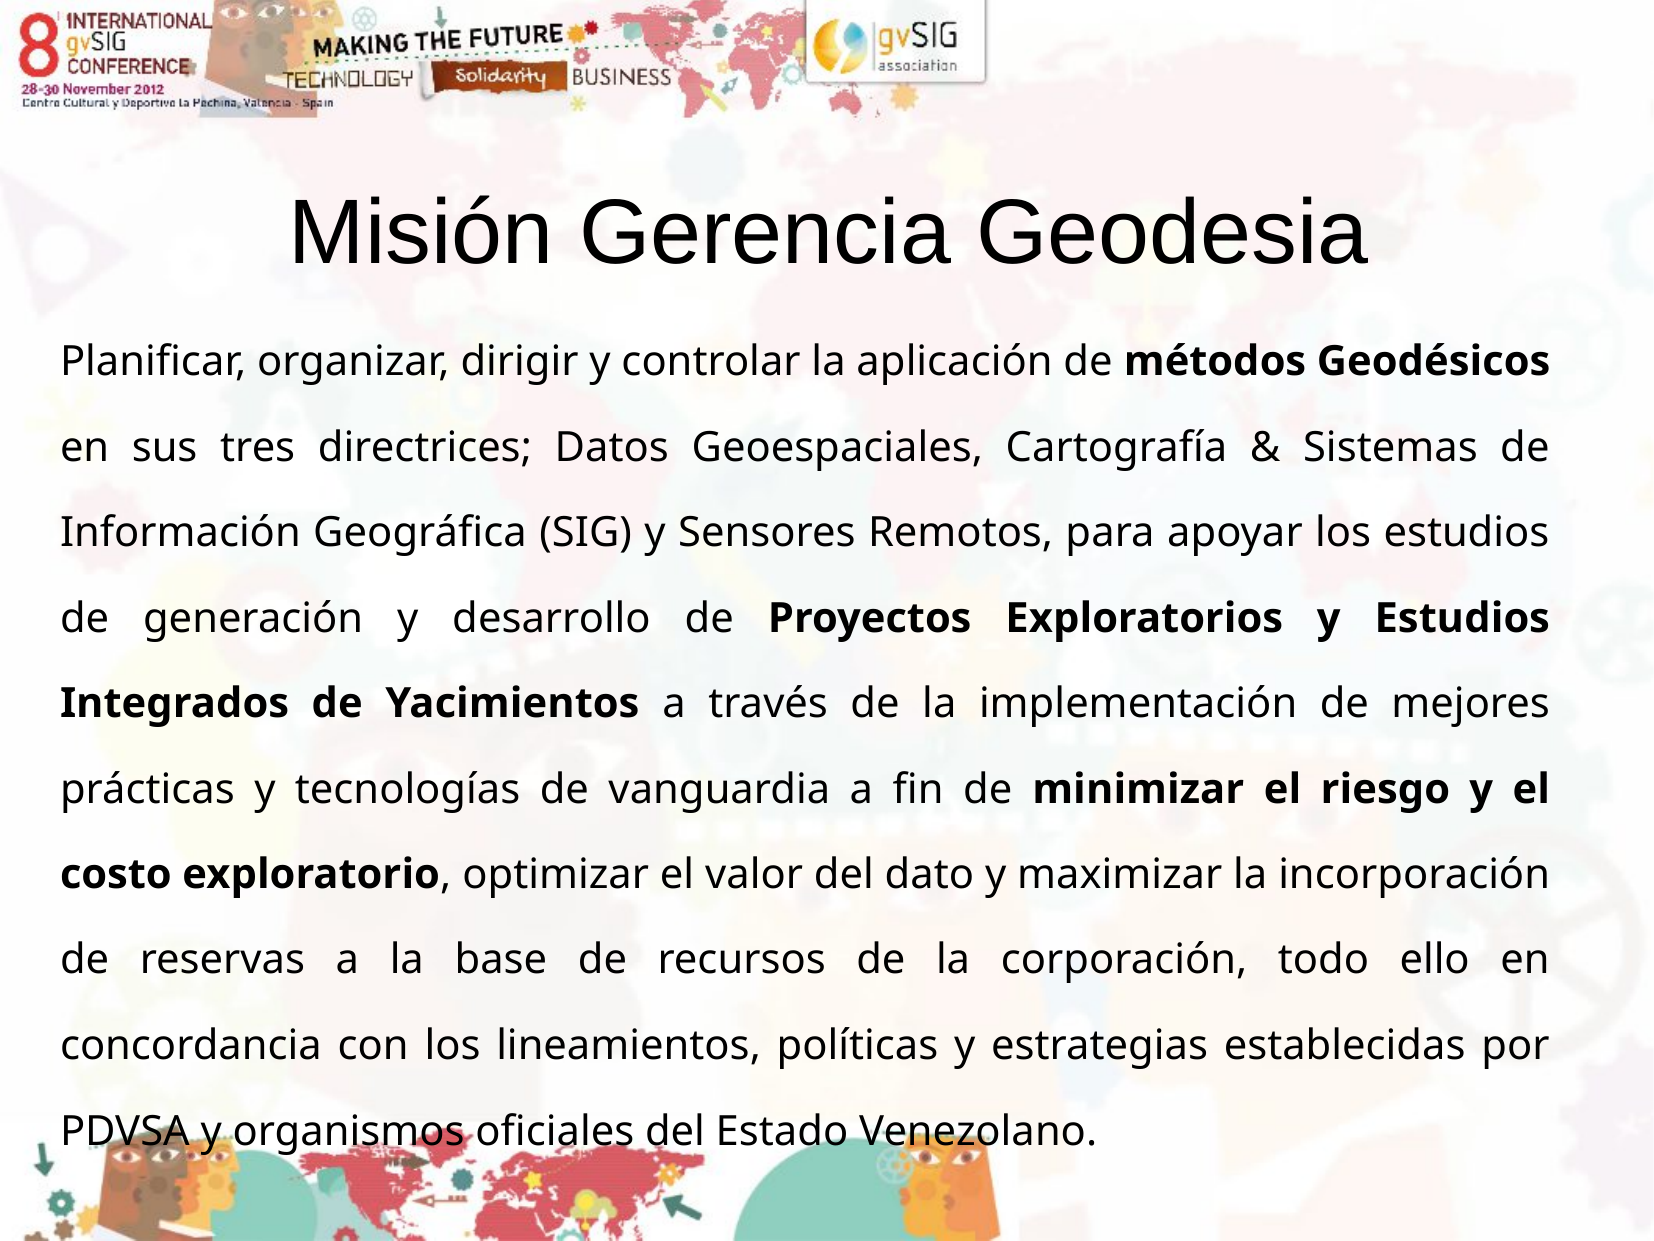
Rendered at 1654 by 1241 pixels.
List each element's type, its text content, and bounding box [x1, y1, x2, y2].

title Misión Gerencia Geodesia [88, 180, 1571, 283]
picture [0, 0, 1654, 1241]
text_box Planificar, organizar, dirigir y controlar la aplicación de métodos Geodésicos en sus tres directrices; Datos Geoespaciales, Cartografía & Sistemas de Información Geográfica (SIG) y Sensores Remotos, para apoyar los estudios de generación y desarrollo de Proyectos Exploratorios y Estudios Integrados de Yacimientos a través de la implementación de mejores prácticas y tecnologías de vanguardia a fin de minimizar el riesgo y el costo exploratorio, optimizar el valor del dato y maximizar la incorporación de reservas a la base de recursos de la corporación, todo ello en concordancia con los lineamientos, políticas y estrategias establecidas por PDVSA y organismos oficiales del Estado Venezolano. [45, 295, 1566, 1115]
